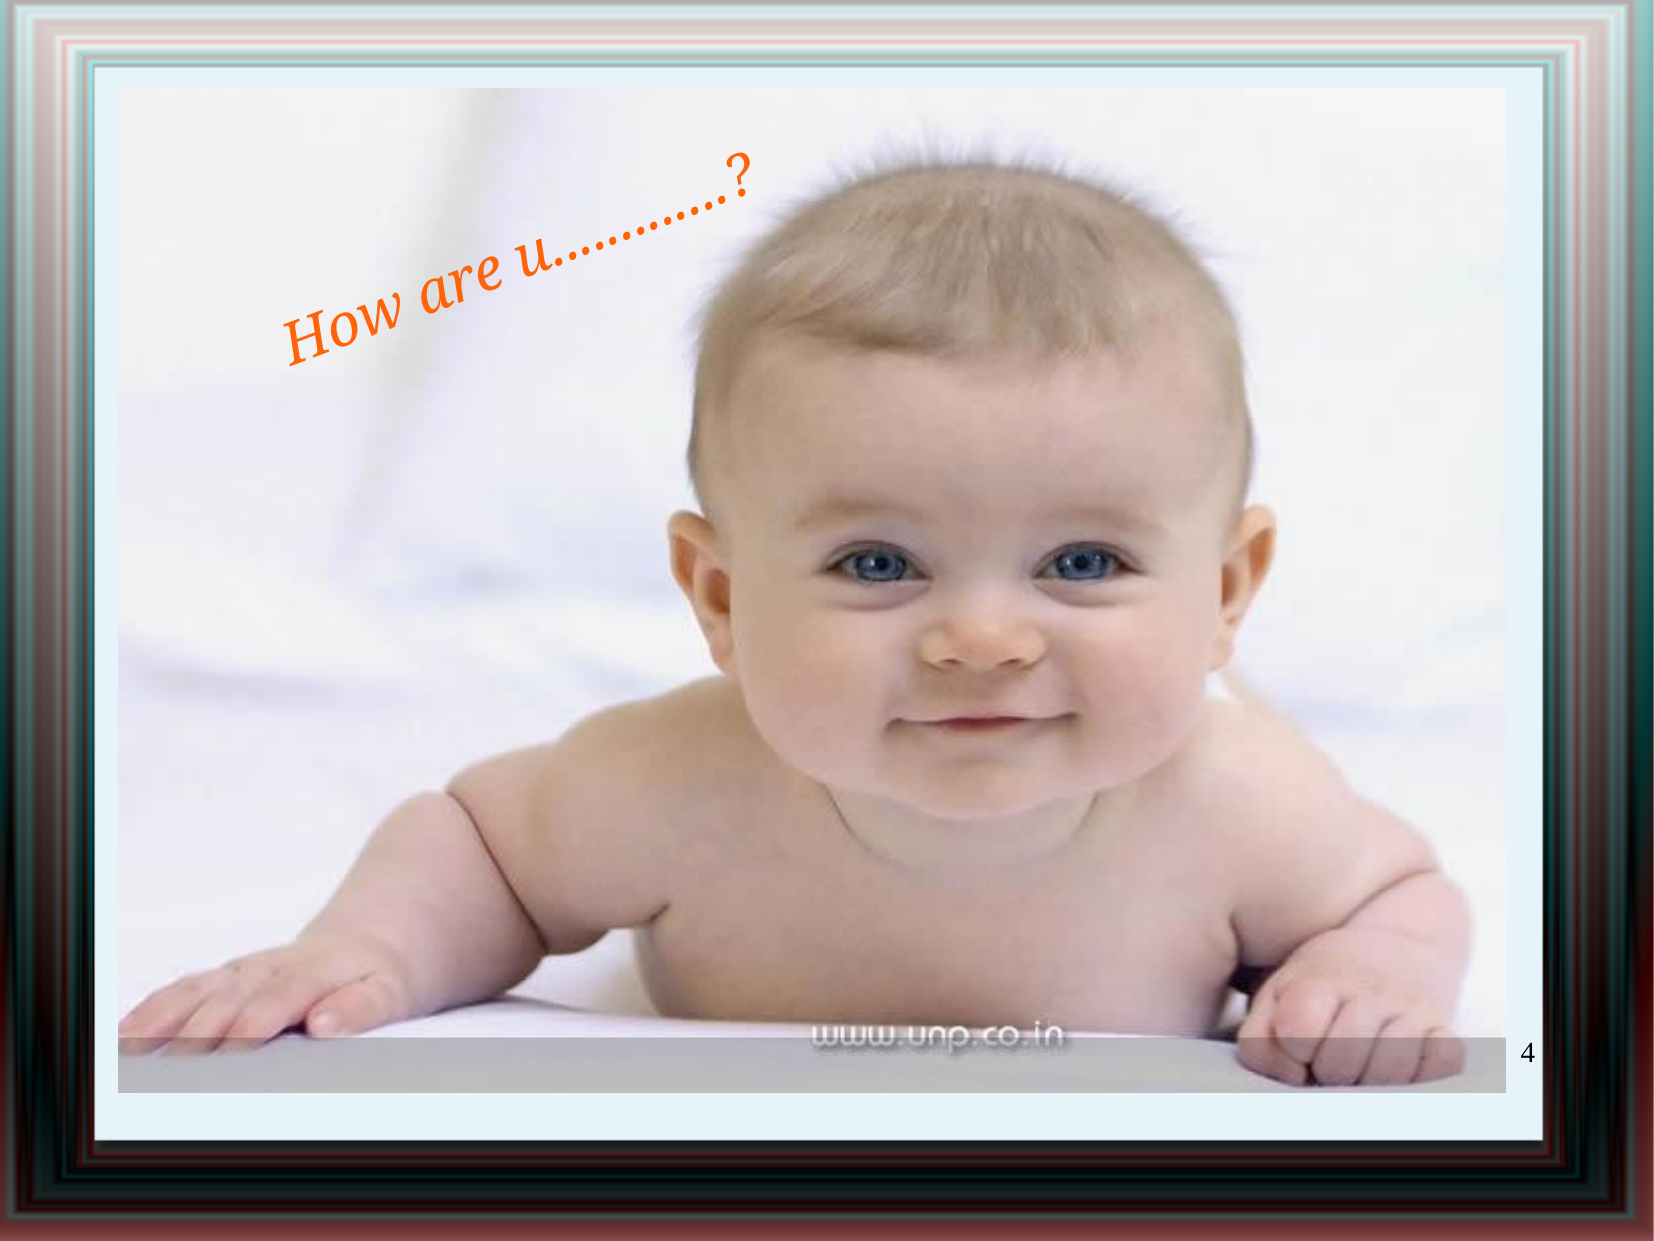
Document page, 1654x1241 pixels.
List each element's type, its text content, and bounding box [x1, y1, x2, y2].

text_box How are u.............? [252, 56, 945, 384]
picture [0, 0, 1654, 1241]
